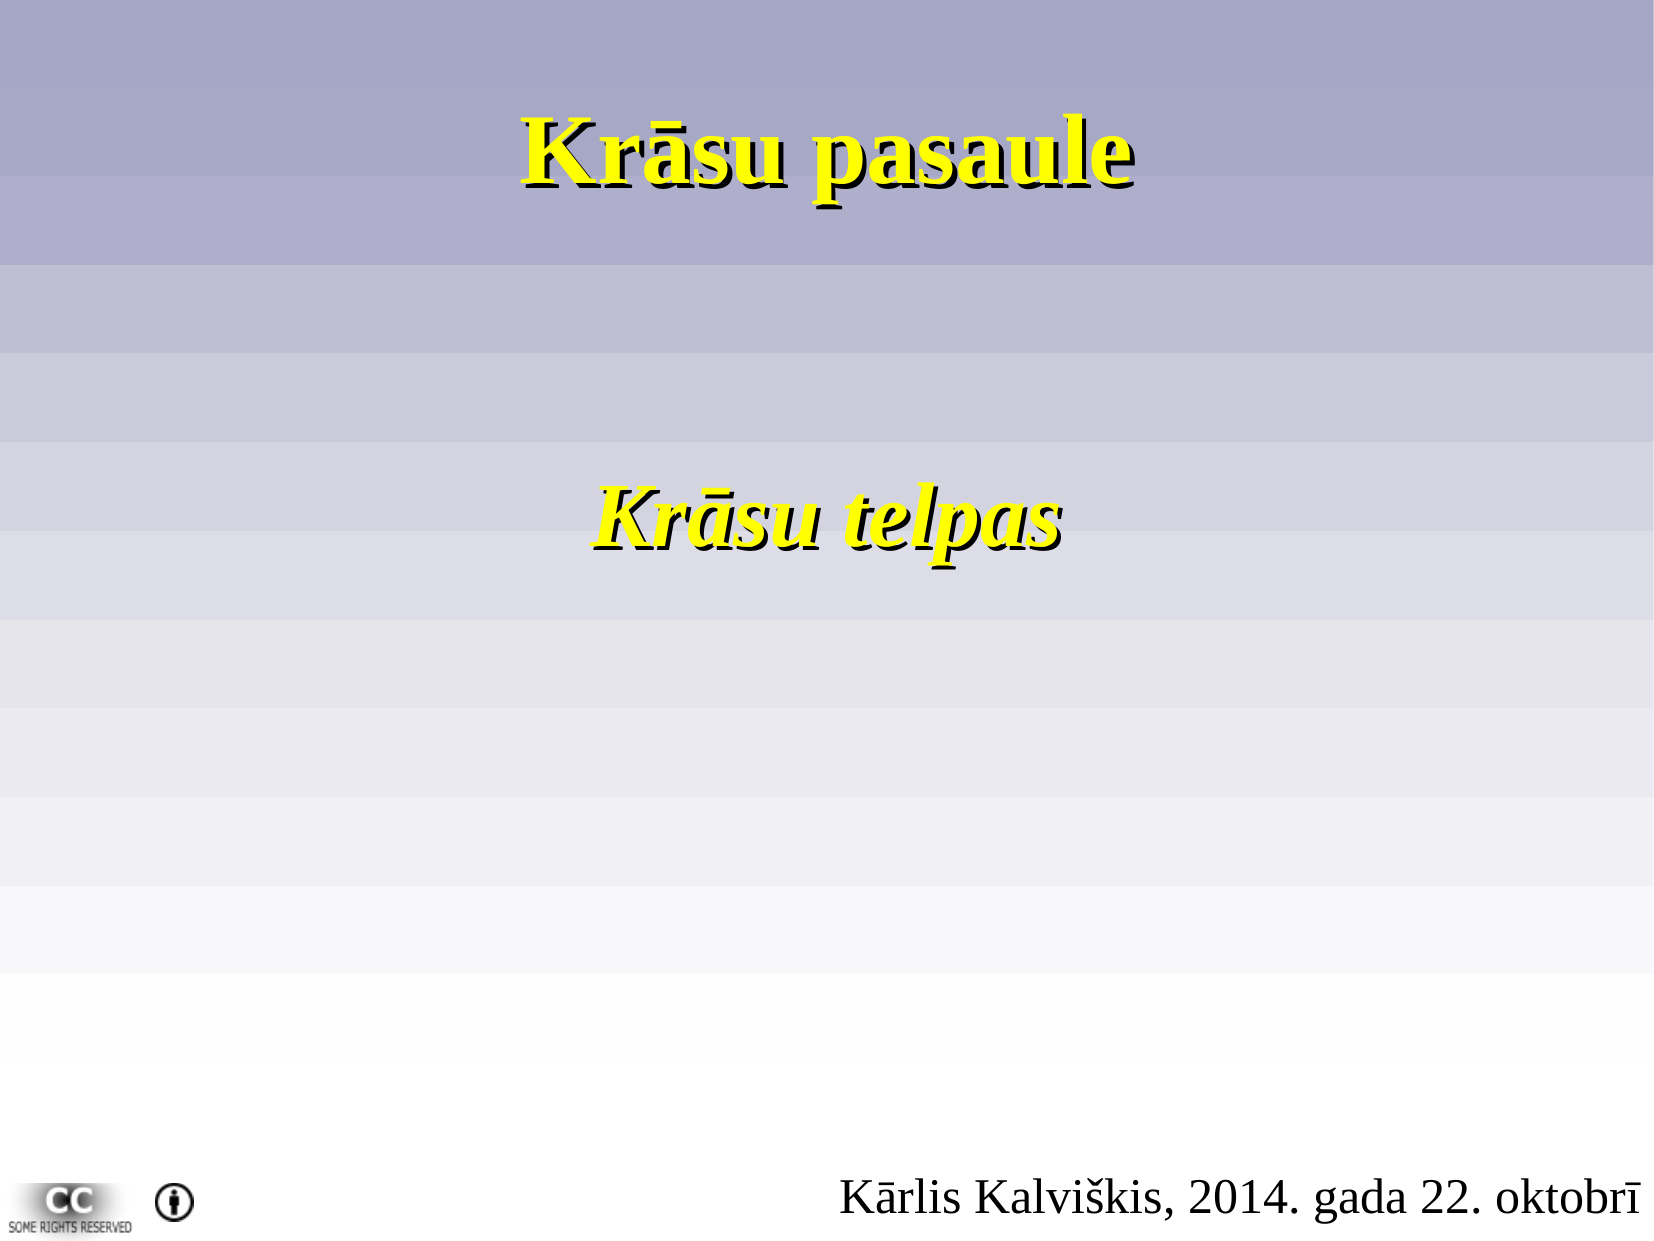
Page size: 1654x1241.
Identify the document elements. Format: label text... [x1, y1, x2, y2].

picture [0, 0, 1654, 1241]
title Krāsu telpas [108, 305, 1546, 726]
